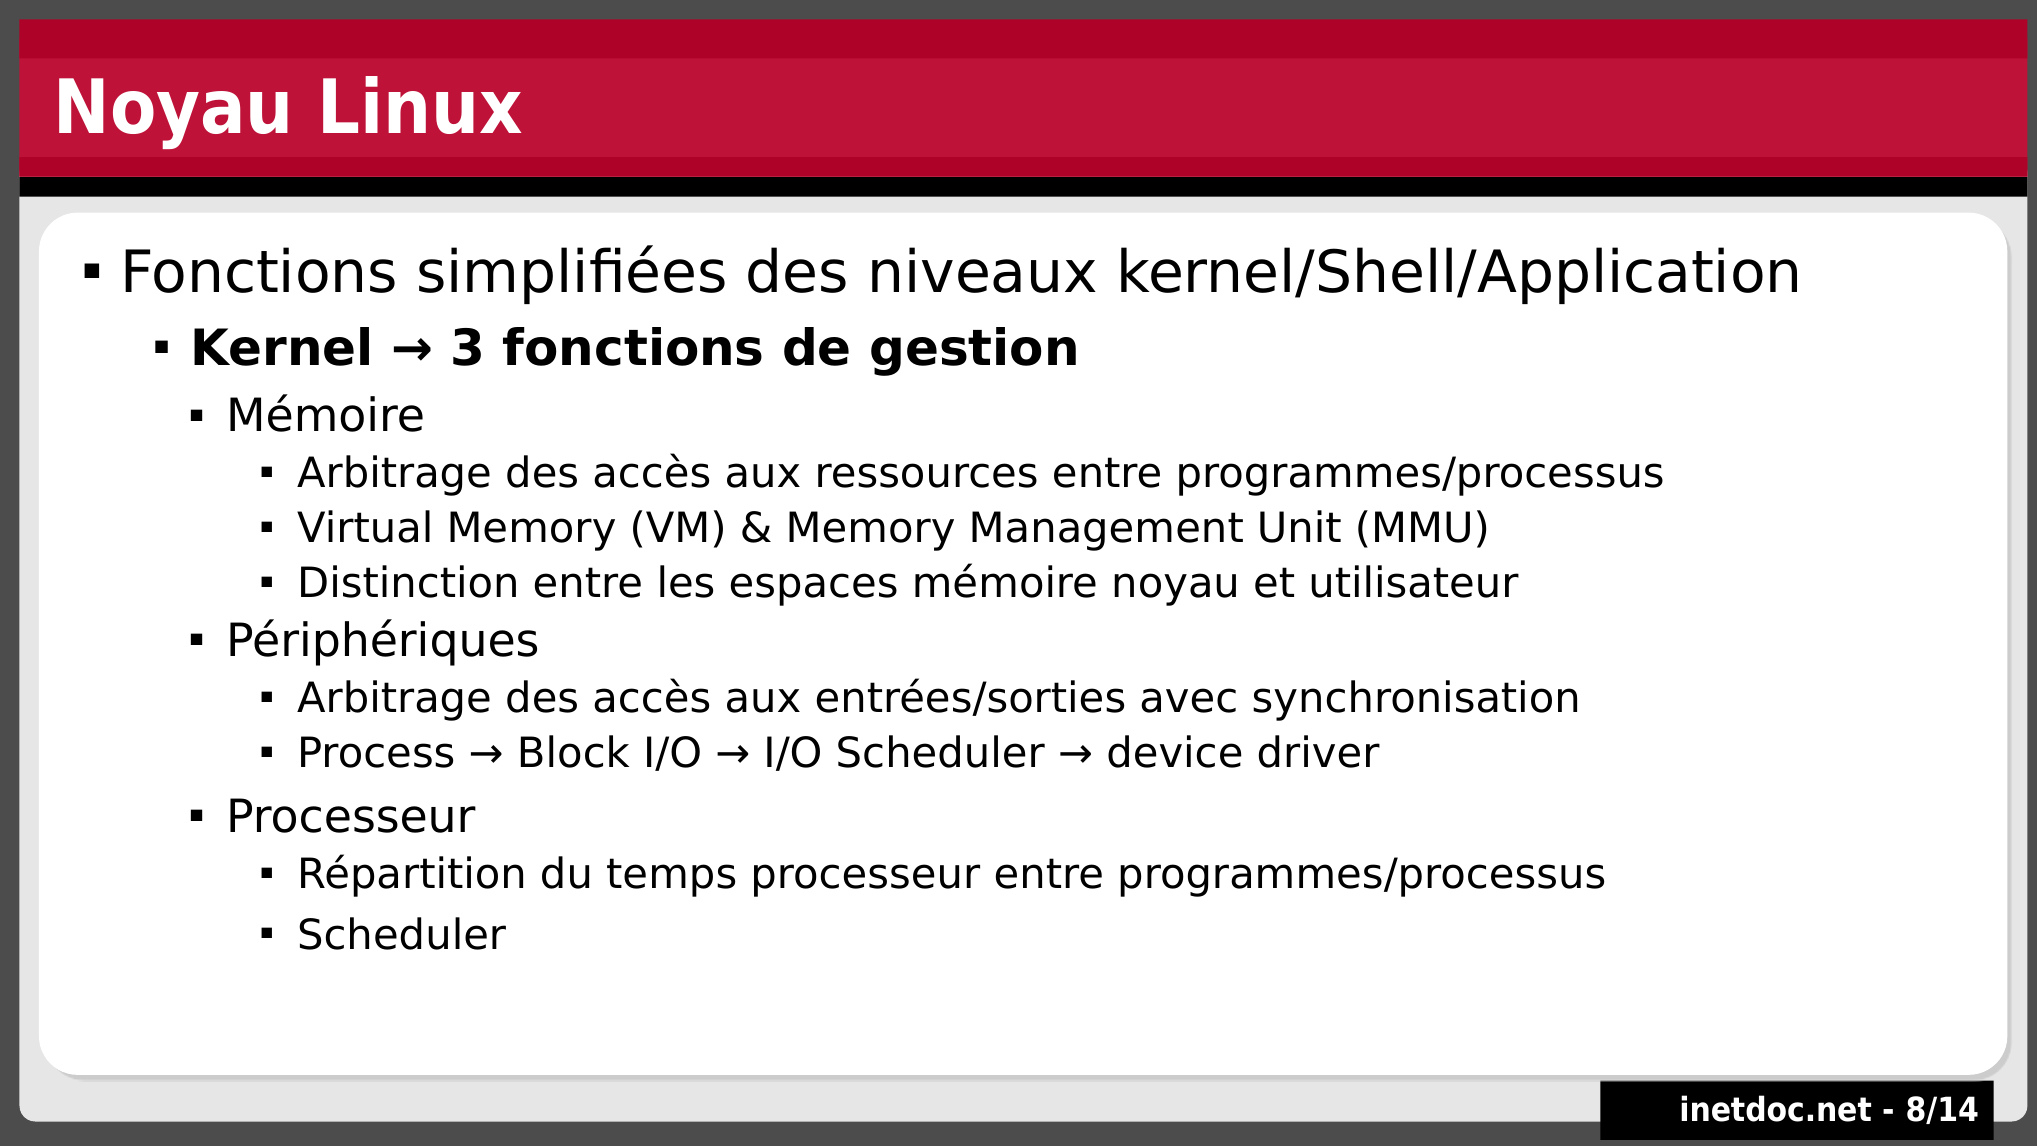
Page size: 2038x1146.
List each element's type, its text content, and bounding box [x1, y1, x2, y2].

text_box Fonctions simplifiées des niveaux kernel/Shell/Application Kernel → 3 fonctions de gestion Mémoire Arbitrage des accès aux ressources entre programmes/processus Virtual Memory (VM) & Memory Management Unit (MMU) Distinction entre les espaces mémoire noyau et utilisateur Périphériques Arbitrage des accès aux entrées/sorties avec synchronisation Process → Block I/O → I/O Scheduler → device driver Processeur Répartition du temps processeur entre programmes/processus Scheduler [38, 212, 2008, 1075]
text_box [19, 157, 2028, 1122]
text_box Noyau Linux [19, 59, 2028, 157]
text_box inetdoc.net - <numéro>/14 [1600, 1080, 1994, 1140]
text_box [19, 19, 2028, 59]
